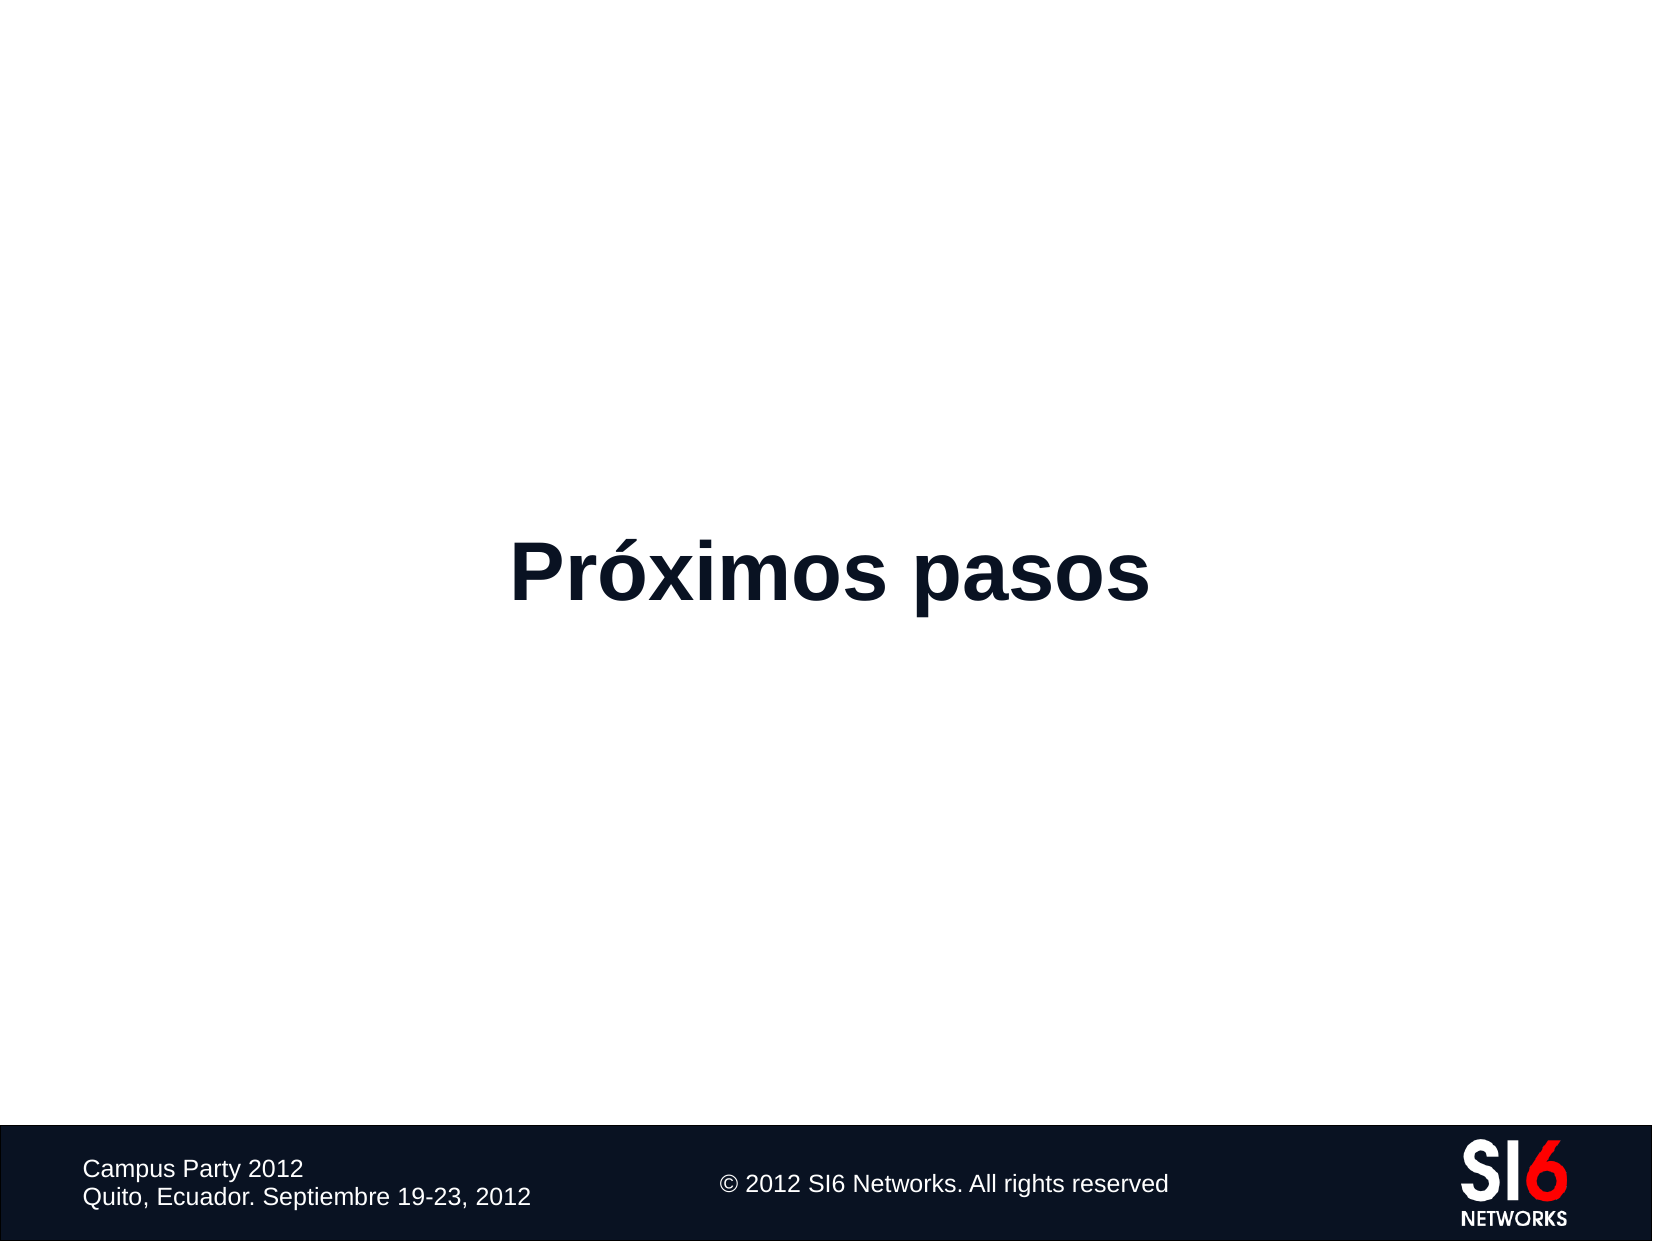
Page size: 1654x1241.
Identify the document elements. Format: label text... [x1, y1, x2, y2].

picture [1461, 1139, 1567, 1226]
title Próximos pasos [86, 467, 1576, 676]
